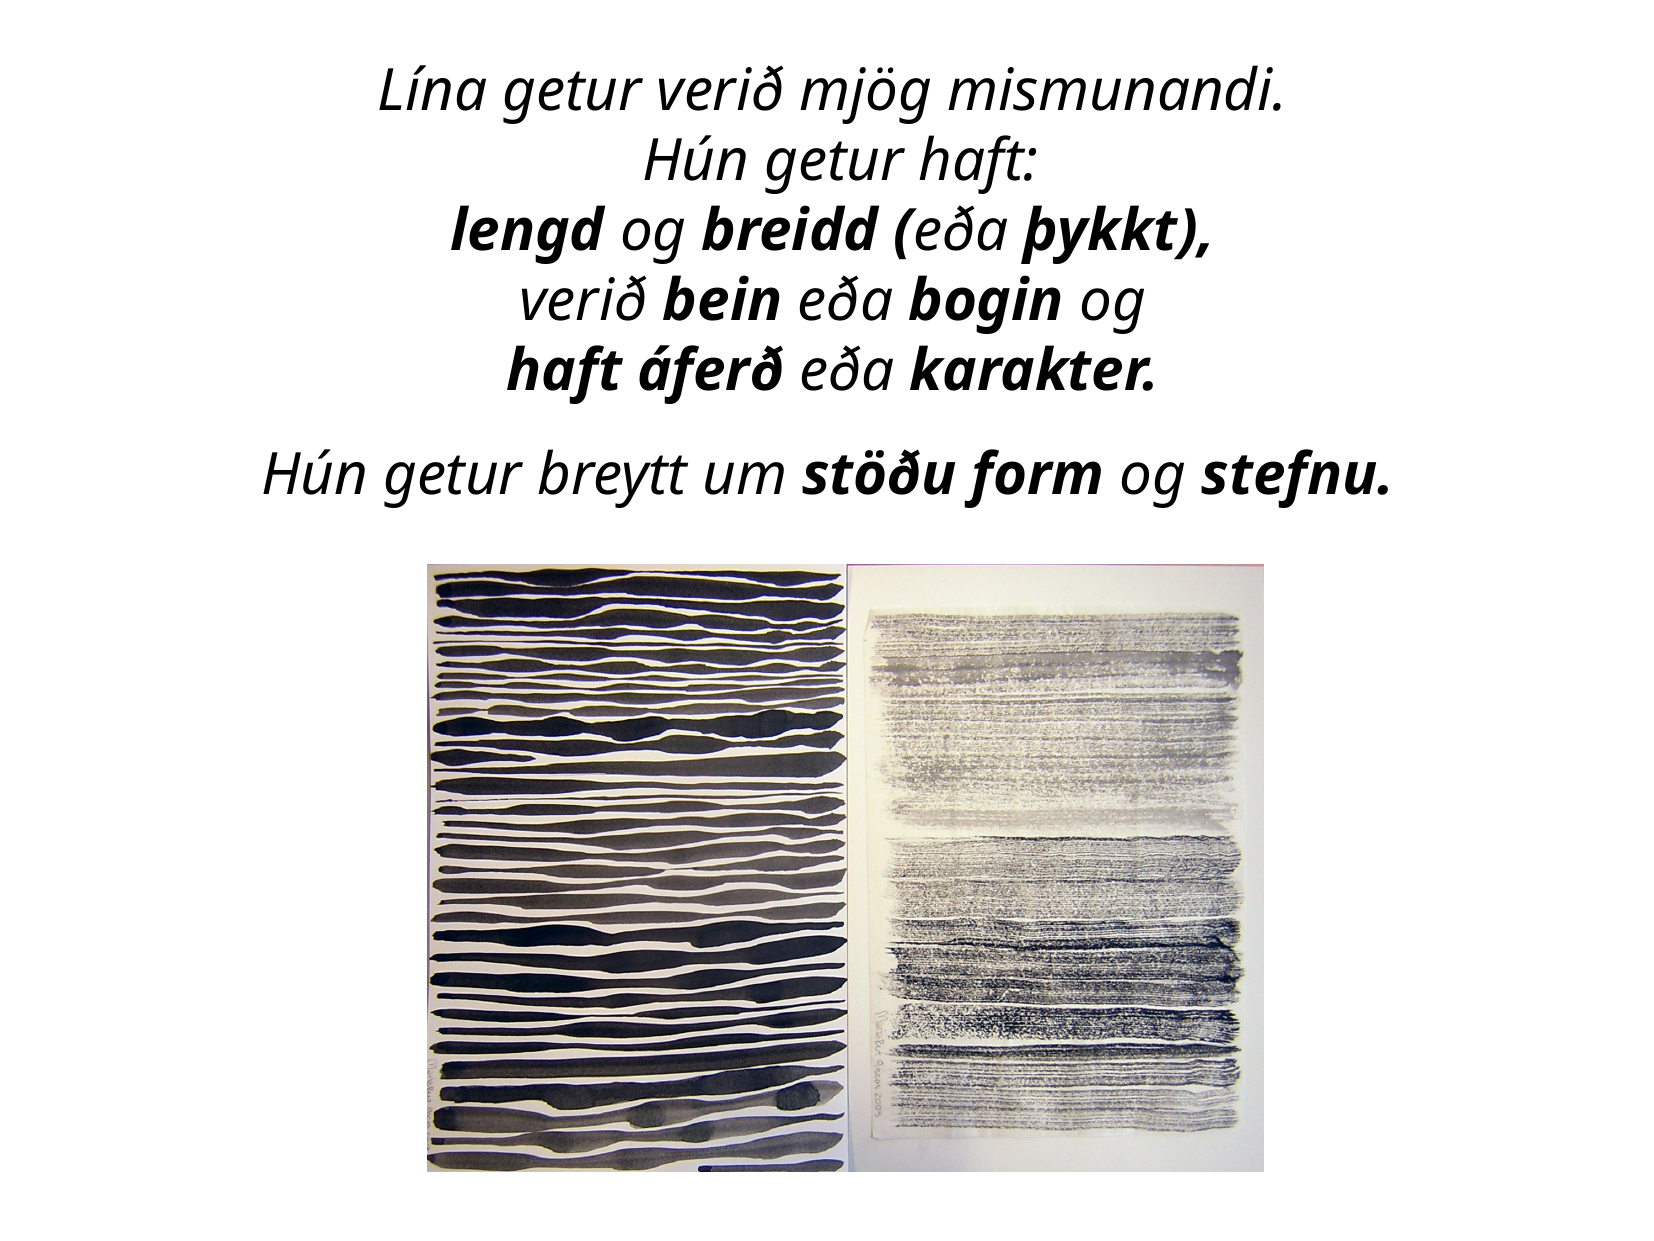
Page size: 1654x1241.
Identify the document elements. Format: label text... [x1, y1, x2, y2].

picture [427, 564, 1264, 1172]
title Lína getur verið mjög mismunandi. Hún getur haft: lengd og breidd (eða þykkt), verið bein eða bogin og haft áferð eða karakter. Hún getur breytt um stöðu form og stefnu. [68, 20, 1613, 545]
